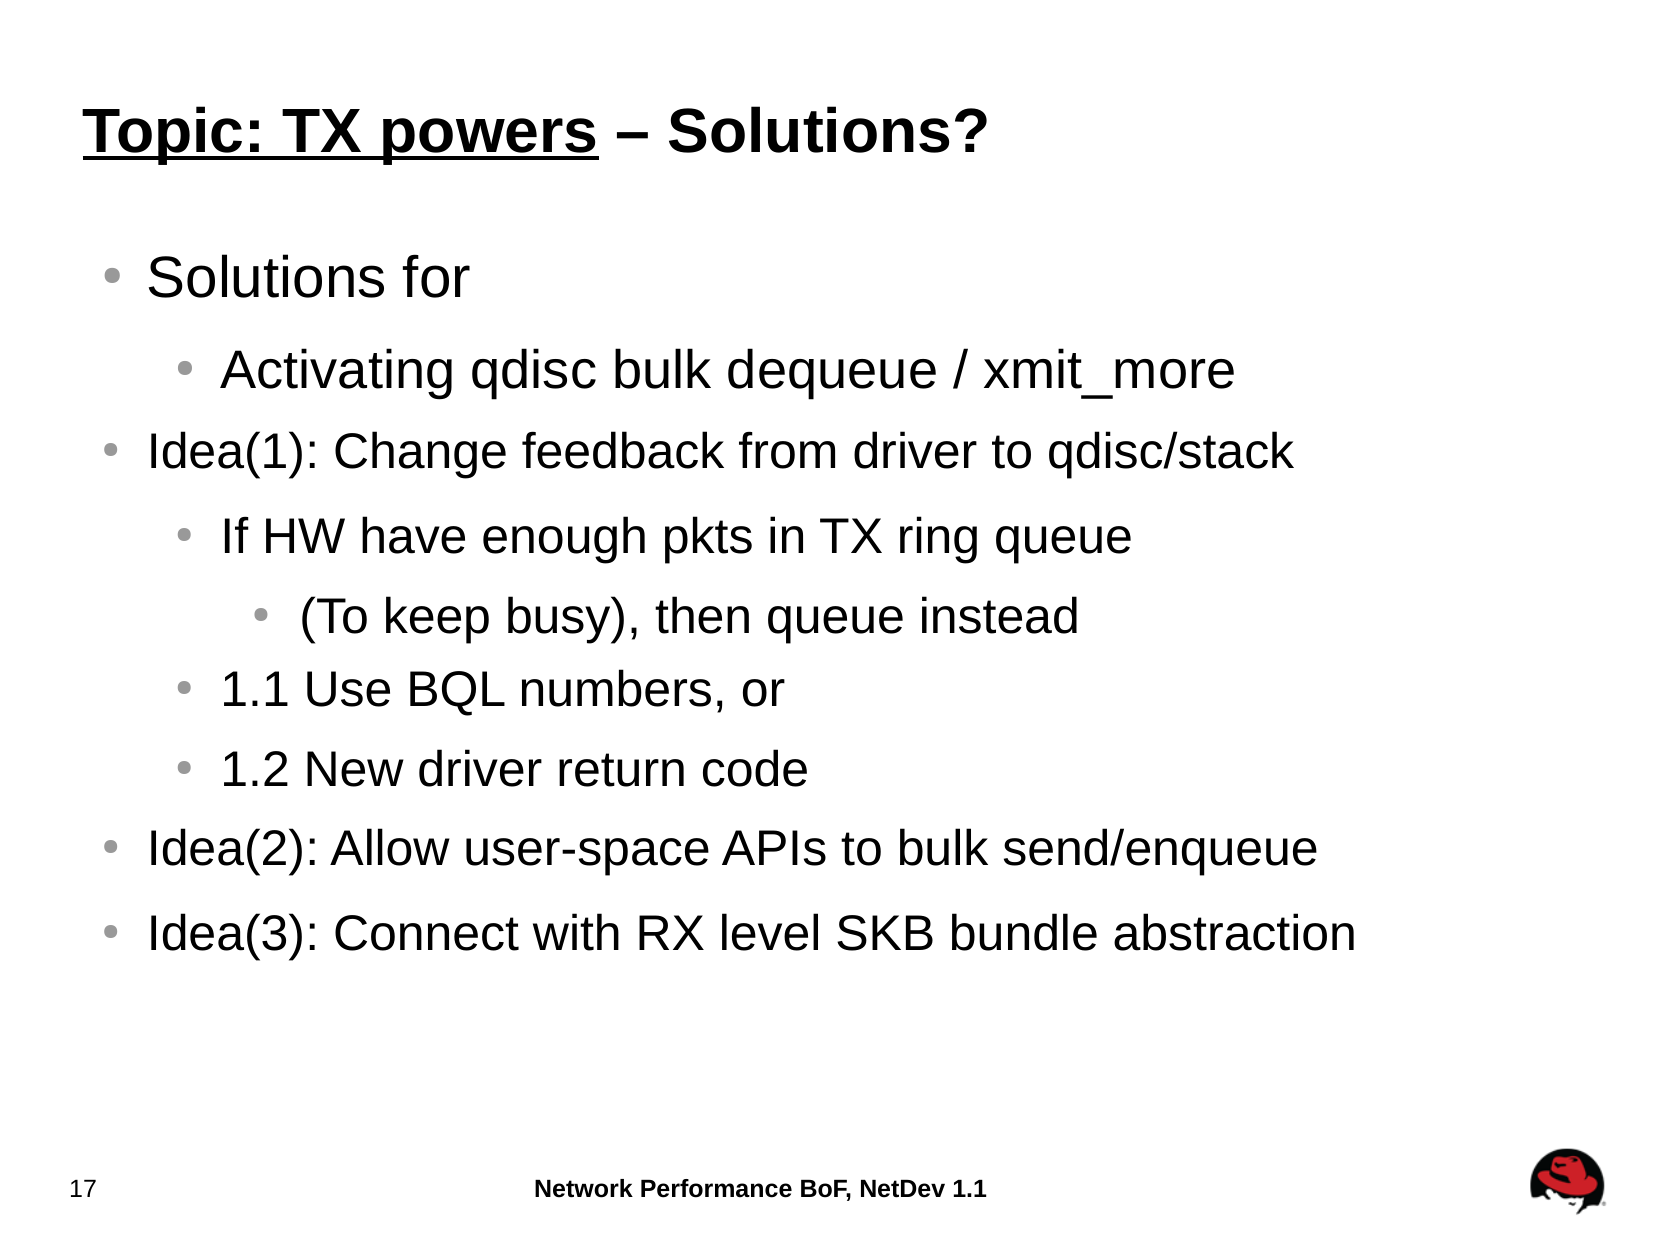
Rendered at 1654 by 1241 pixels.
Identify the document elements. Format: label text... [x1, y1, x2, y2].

title Topic: TX powers – Solutions? [82, 37, 1571, 226]
list Solutions for Activating qdisc bulk dequeue / xmit_more Idea(1): Change feedback from driver to qdisc/stack If HW have enough pkts in TX ring queue (To keep busy), then queue instead 1.1 Use BQL numbers, or 1.2 New driver return code Idea(2): Allow user-space APIs to bulk send/enqueue Idea(3): Connect with RX level SKB bundle abstraction [86, 244, 1575, 1039]
picture [1529, 1146, 1612, 1224]
